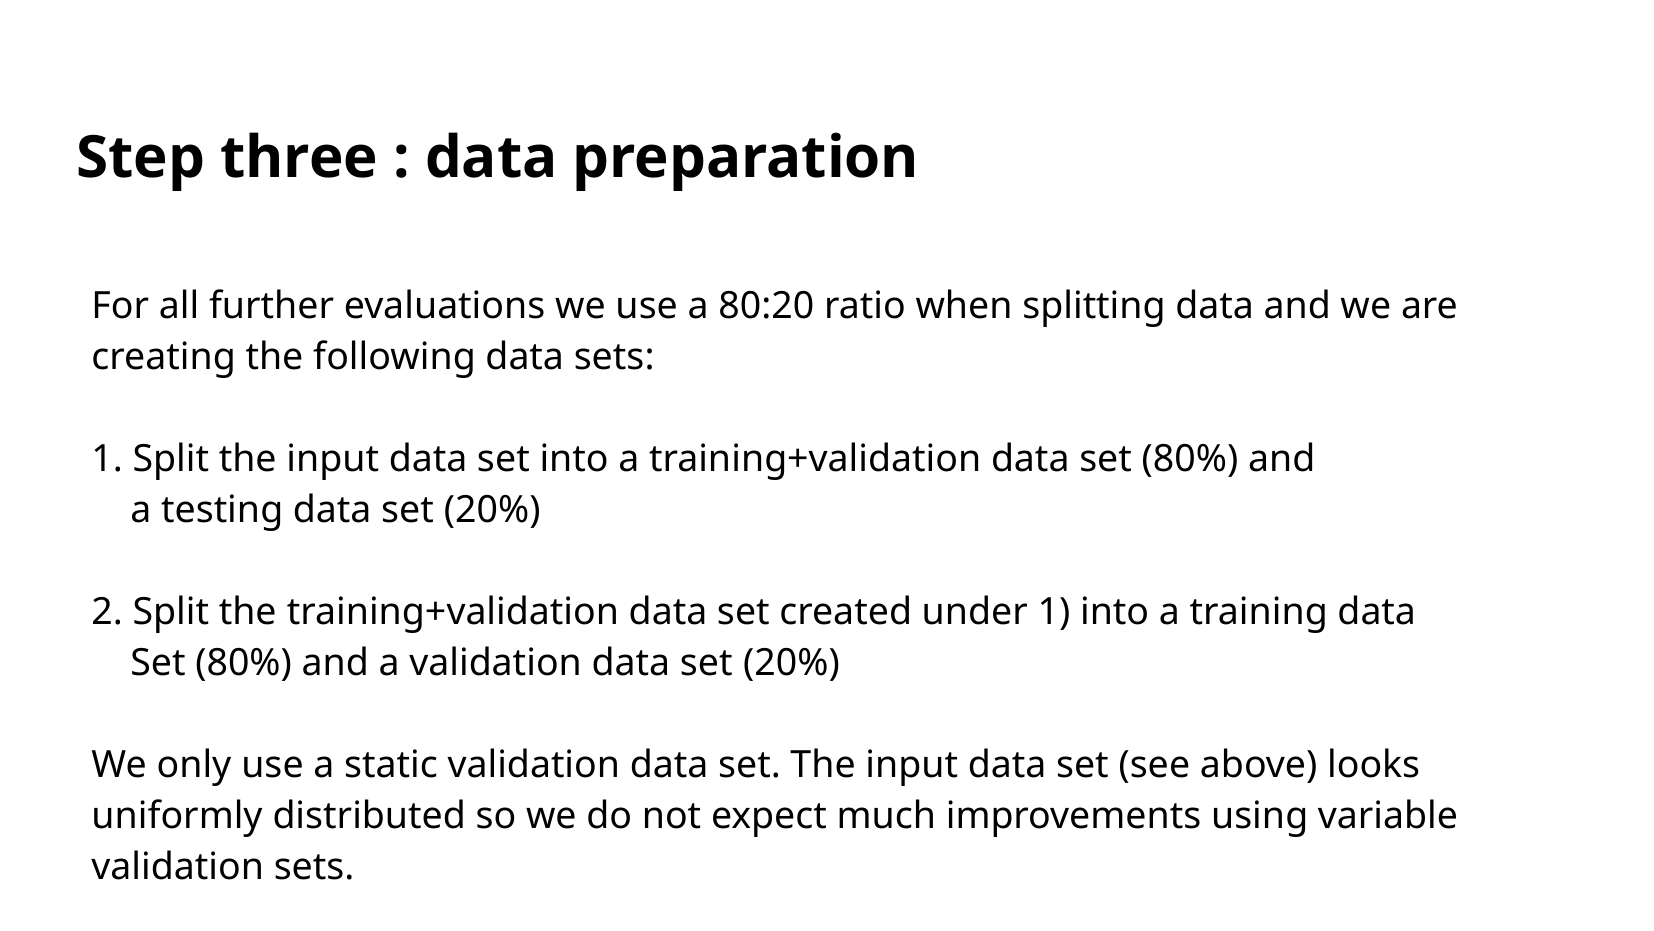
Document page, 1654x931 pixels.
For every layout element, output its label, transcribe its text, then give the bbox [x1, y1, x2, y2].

text_box For all further evaluations we use a 80:20 ratio when splitting data and we are creating the following data sets: 1. Split the input data set into a training+validation data set (80%) and a testing data set (20%) 2. Split the training+validation data set created under 1) into a training data Set (80%) and a validation data set (20%) We only use a static validation data set. The input data set (see above) looks uniformly distributed so we do not expect much improvements using variable validation sets. [76, 220, 1576, 901]
title Step three : data preparation [76, 76, 1565, 220]
